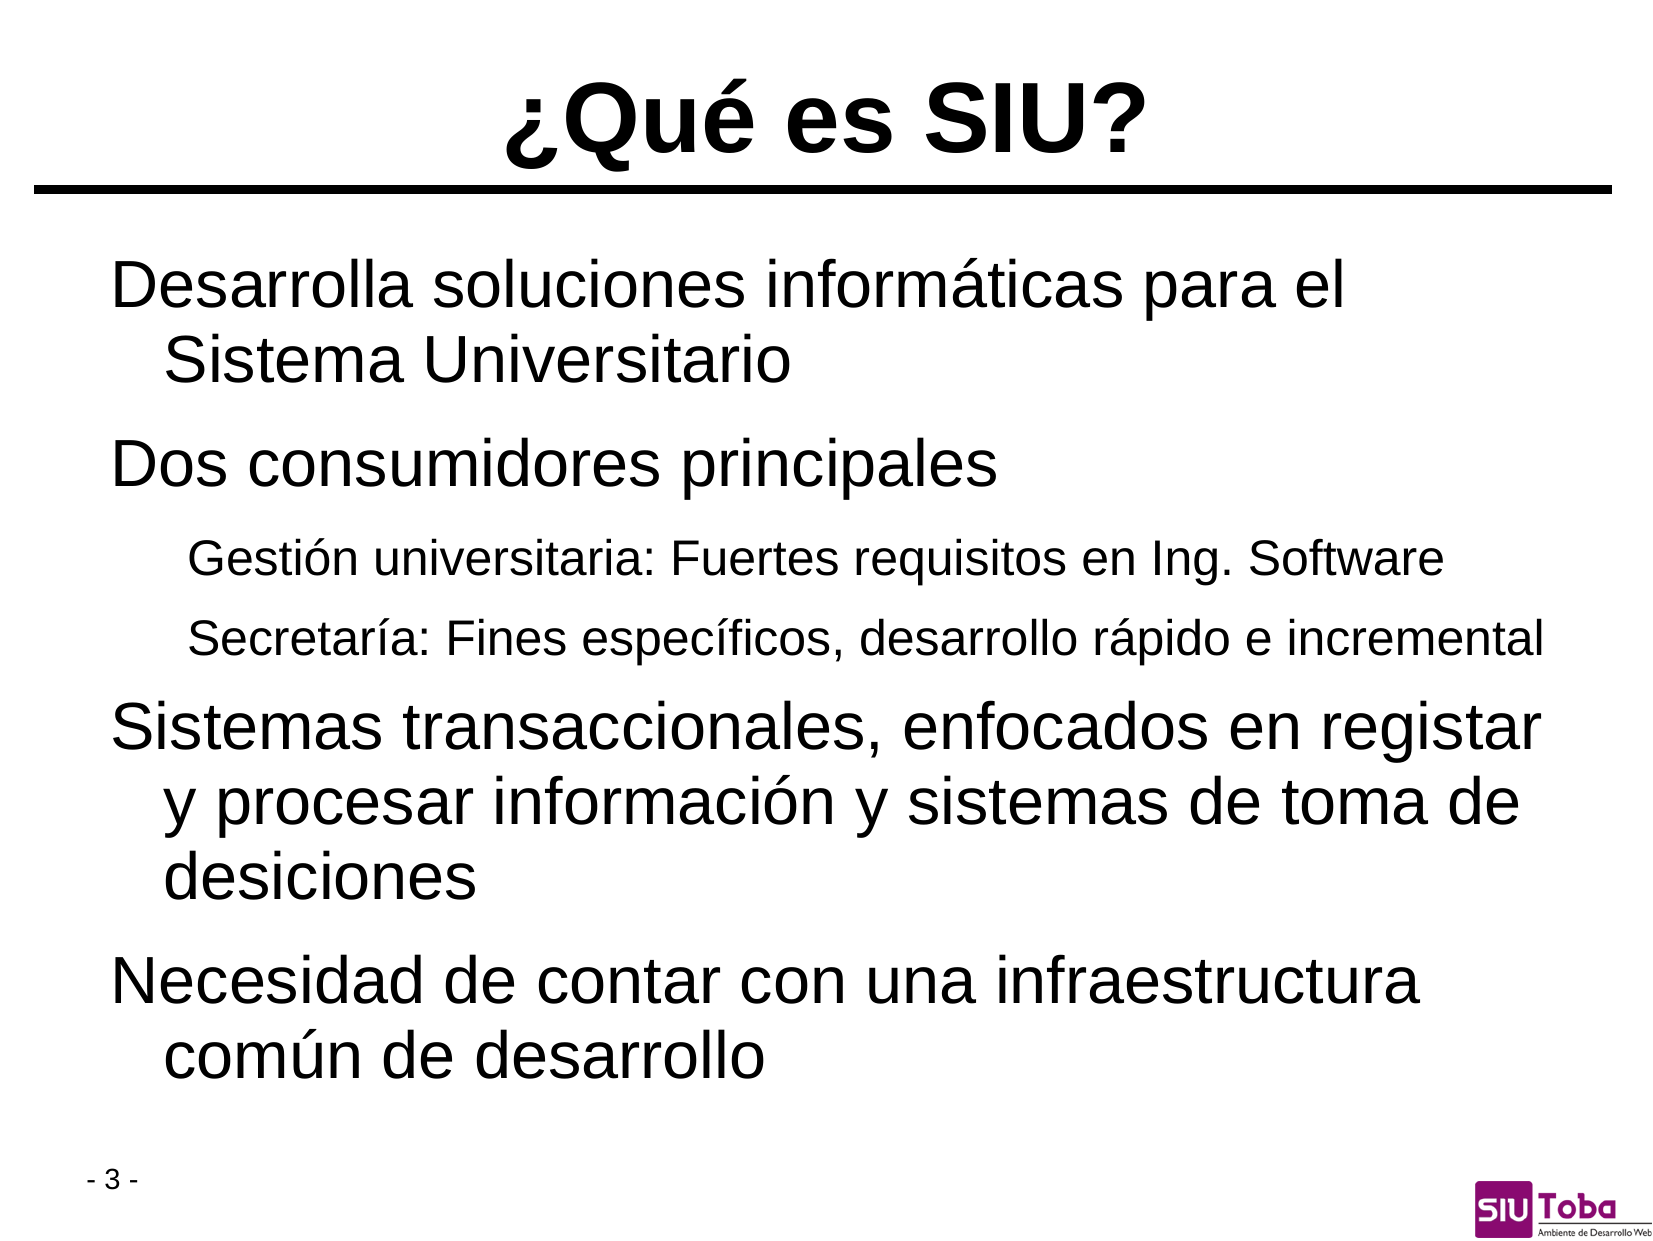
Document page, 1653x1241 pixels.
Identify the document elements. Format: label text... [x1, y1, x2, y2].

list Desarrolla soluciones informáticas para el Sistema Universitario Dos consumidores principales Gestión universitaria: Fuertes requisitos en Ing. Software Secretaría: Fines específicos, desarrollo rápido e incremental Sistemas transaccionales, enfocados en registar y procesar información y sistemas de toma de desiciones Necesidad de contar con una infraestructura común de desarrollo [92, 247, 1575, 1201]
title ¿Qué es SIU? [58, 47, 1594, 188]
picture [1475, 1181, 1652, 1238]
